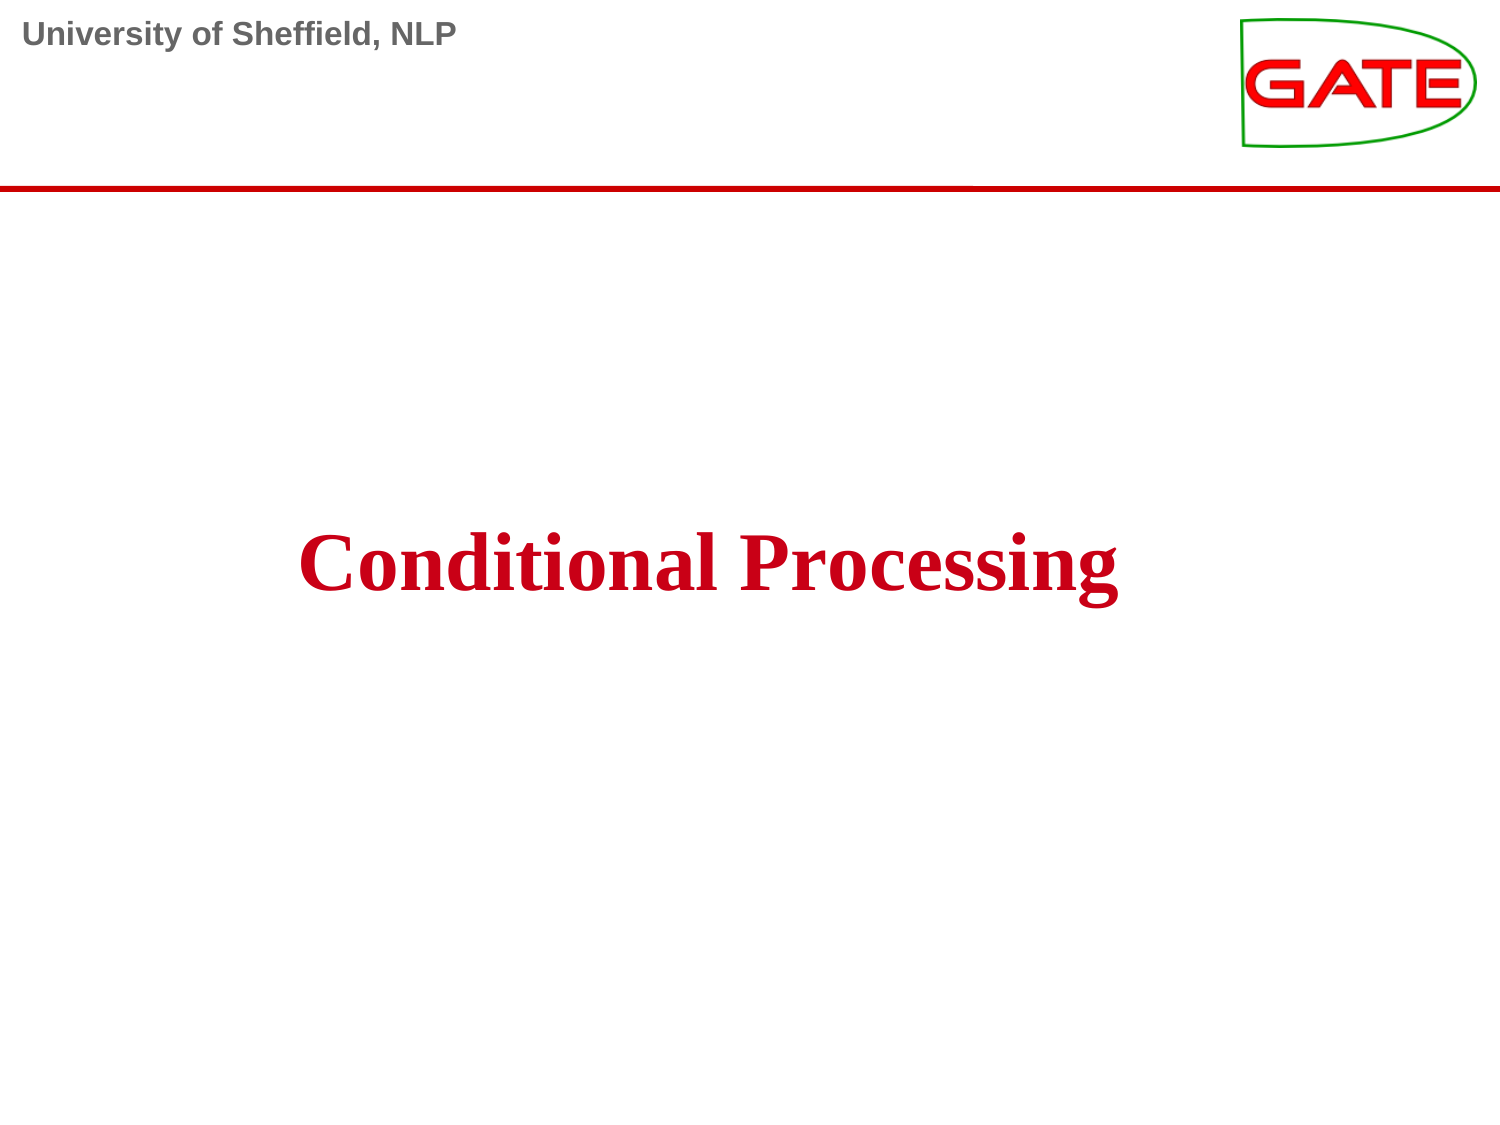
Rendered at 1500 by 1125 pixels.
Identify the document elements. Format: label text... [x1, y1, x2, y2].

text_box Conditional Processing [37, 7, 1381, 1100]
picture [1381, 18, 1477, 148]
